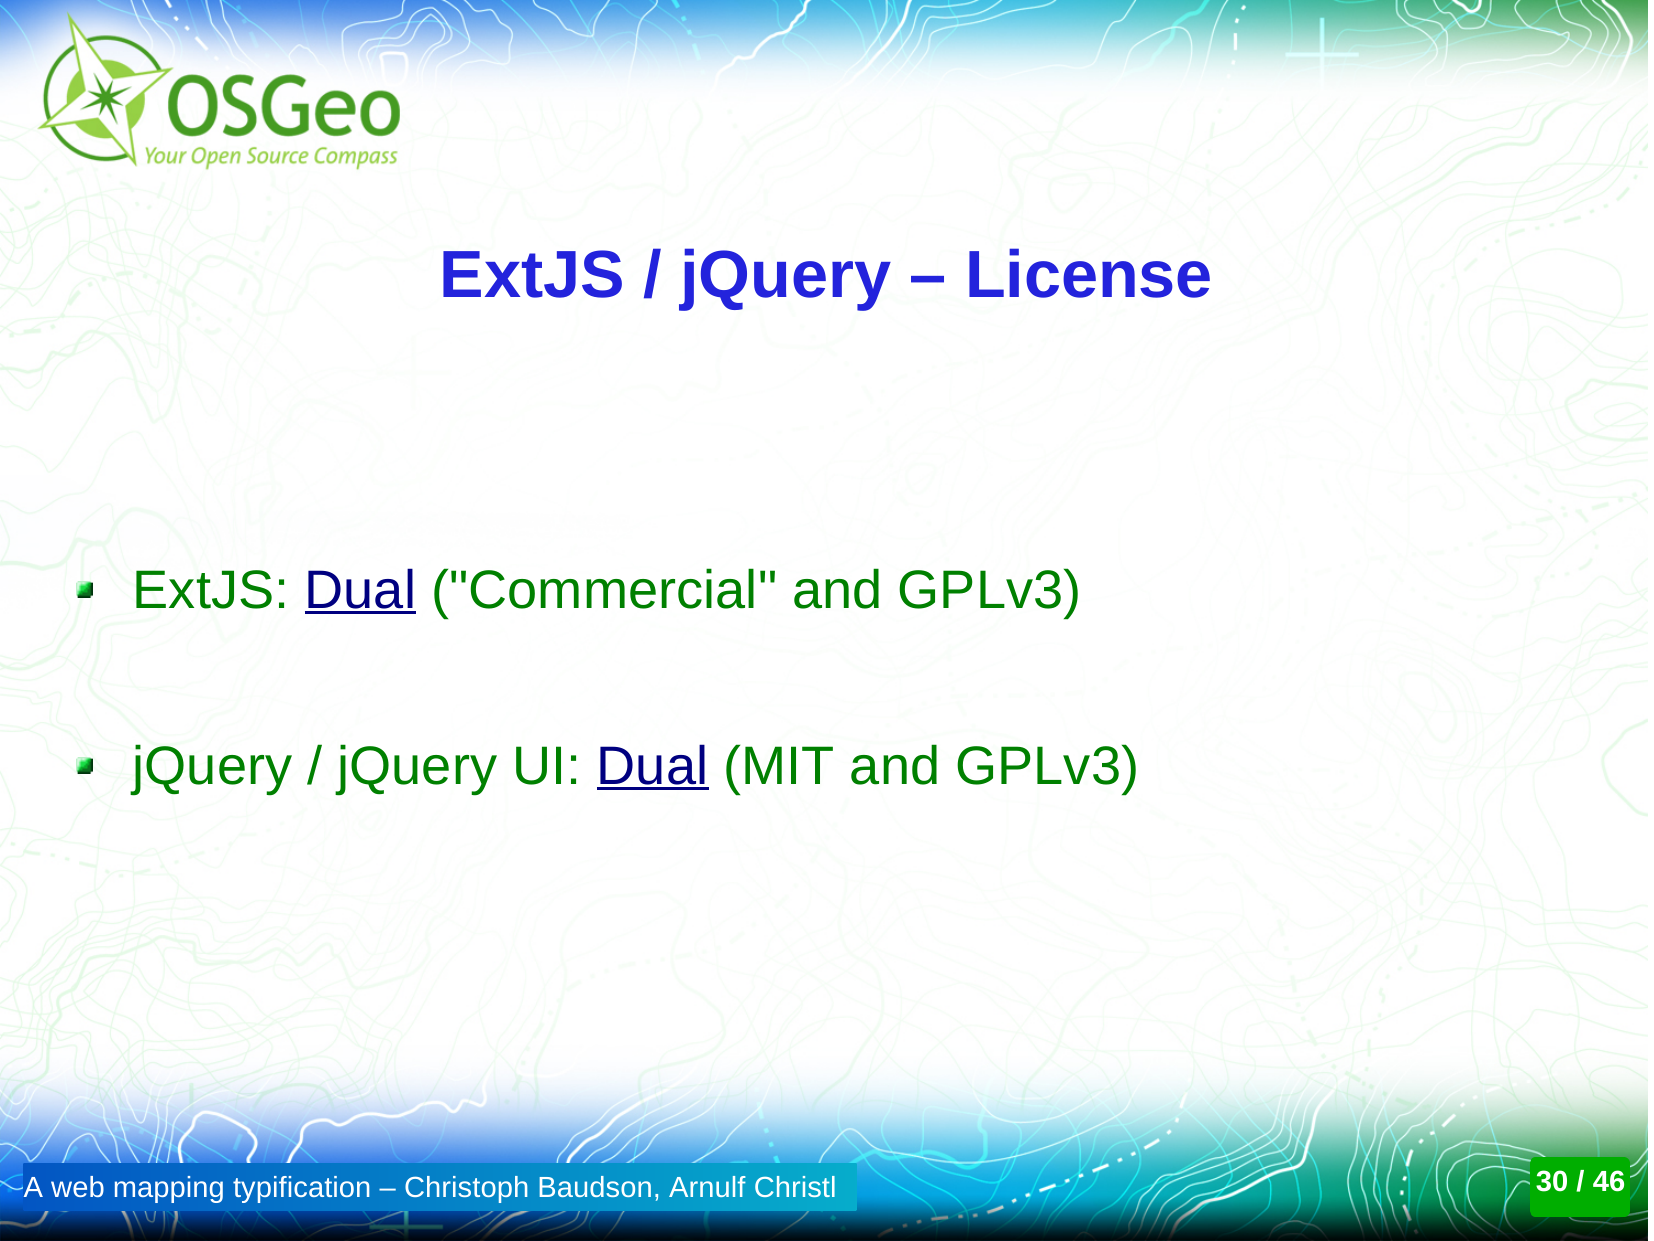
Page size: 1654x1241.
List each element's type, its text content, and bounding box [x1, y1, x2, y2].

picture [0, 0, 1648, 1241]
title ExtJS / jQuery – License [82, 208, 1571, 342]
list ExtJS: Dual ("Commercial" and GPLv3) jQuery / jQuery UI: Dual (MIT and GPLv3) [76, 383, 1565, 1188]
